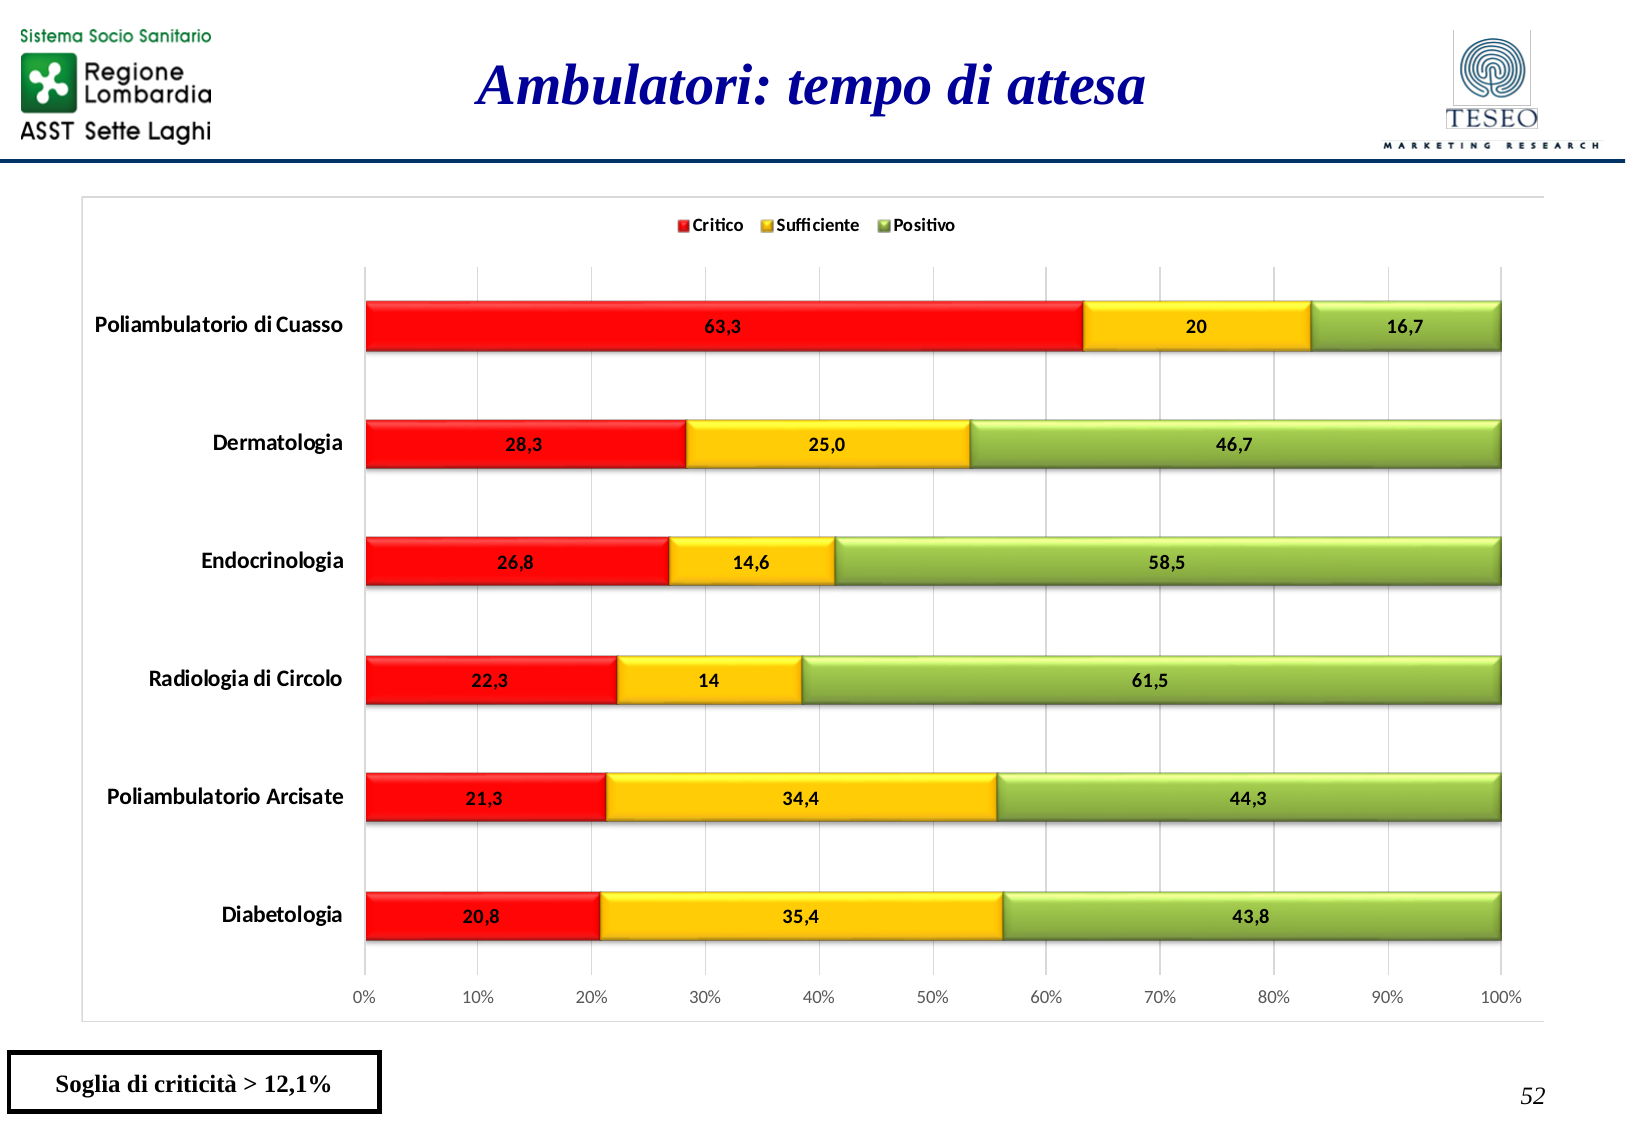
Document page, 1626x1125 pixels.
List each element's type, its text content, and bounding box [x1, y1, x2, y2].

picture [1381, 30, 1604, 149]
text_box Ambulatori: tempo di attesa [268, 18, 1356, 144]
picture [21, 26, 211, 148]
text_box Soglia di criticità > 12,1% [9, 1052, 380, 1112]
picture [81, 196, 1544, 1022]
